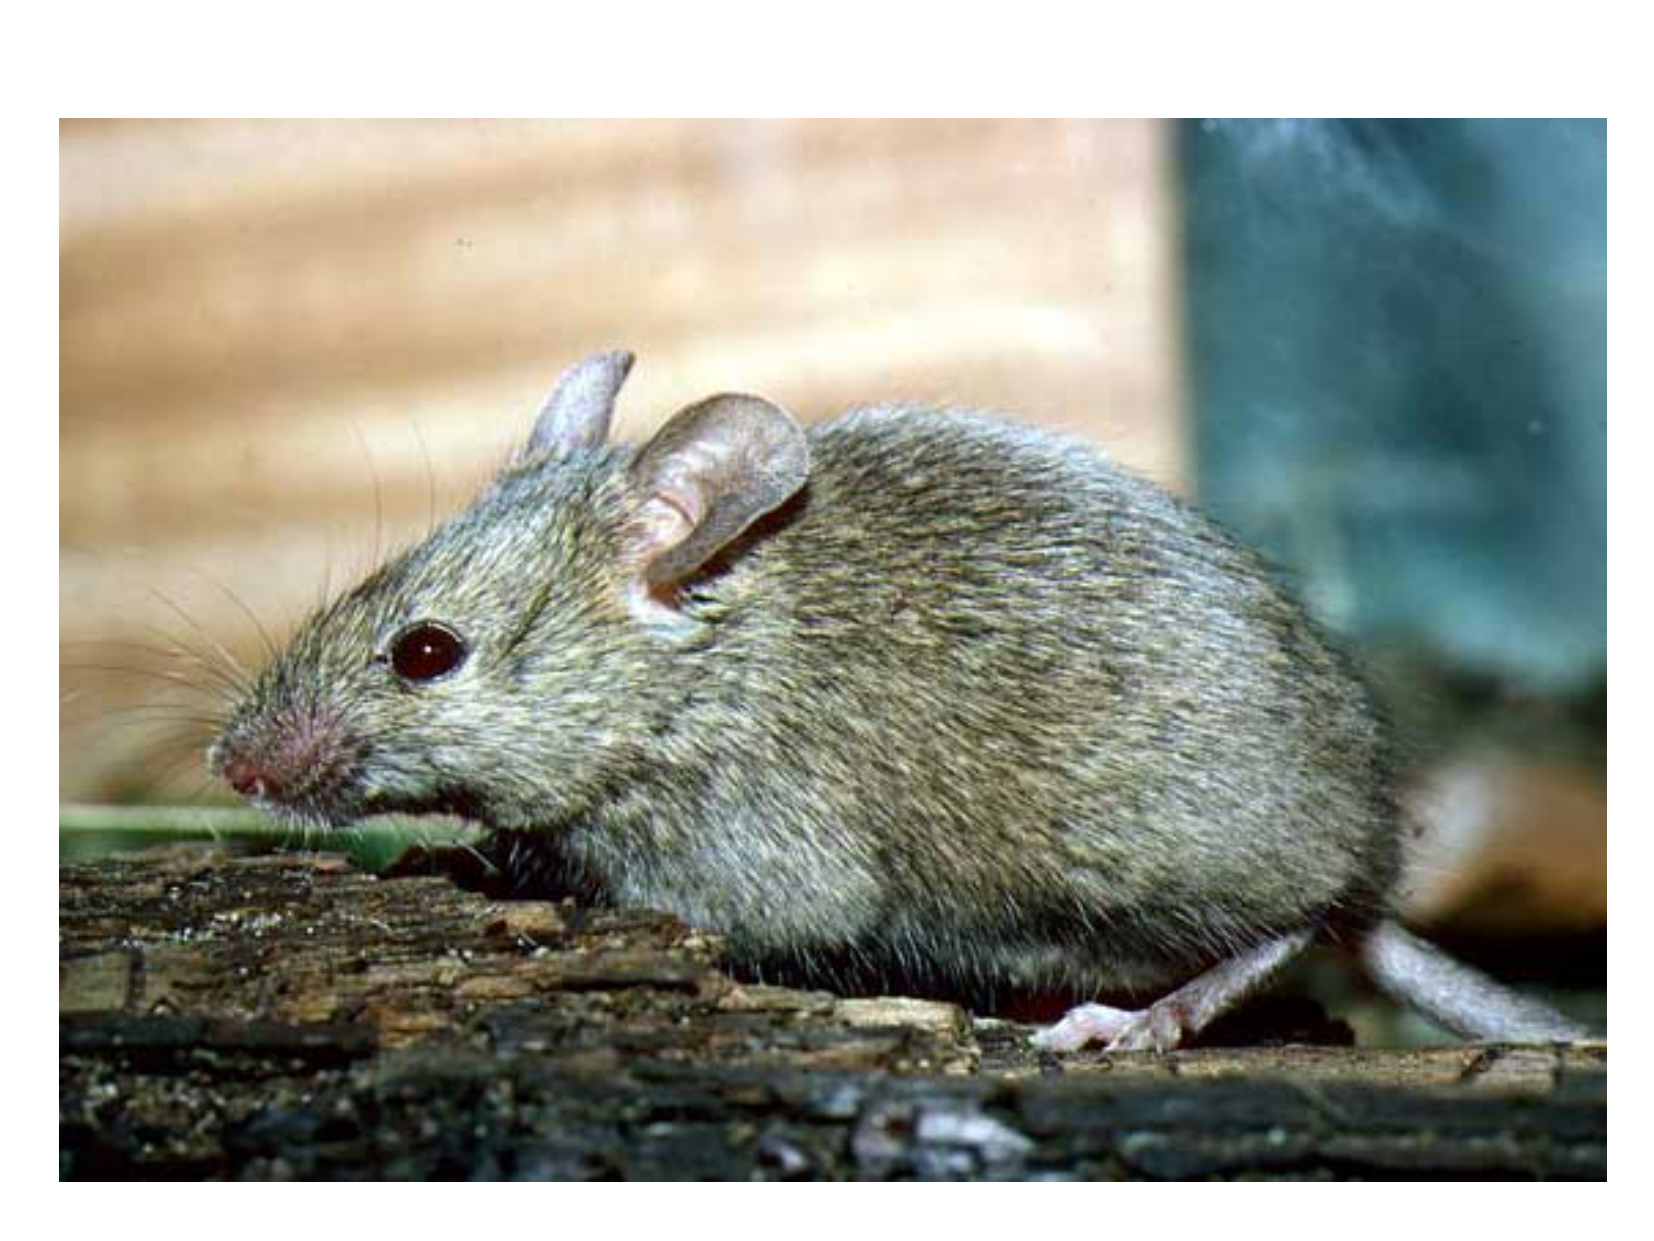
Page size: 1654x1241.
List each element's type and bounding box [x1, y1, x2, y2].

picture [59, 118, 1607, 1182]
